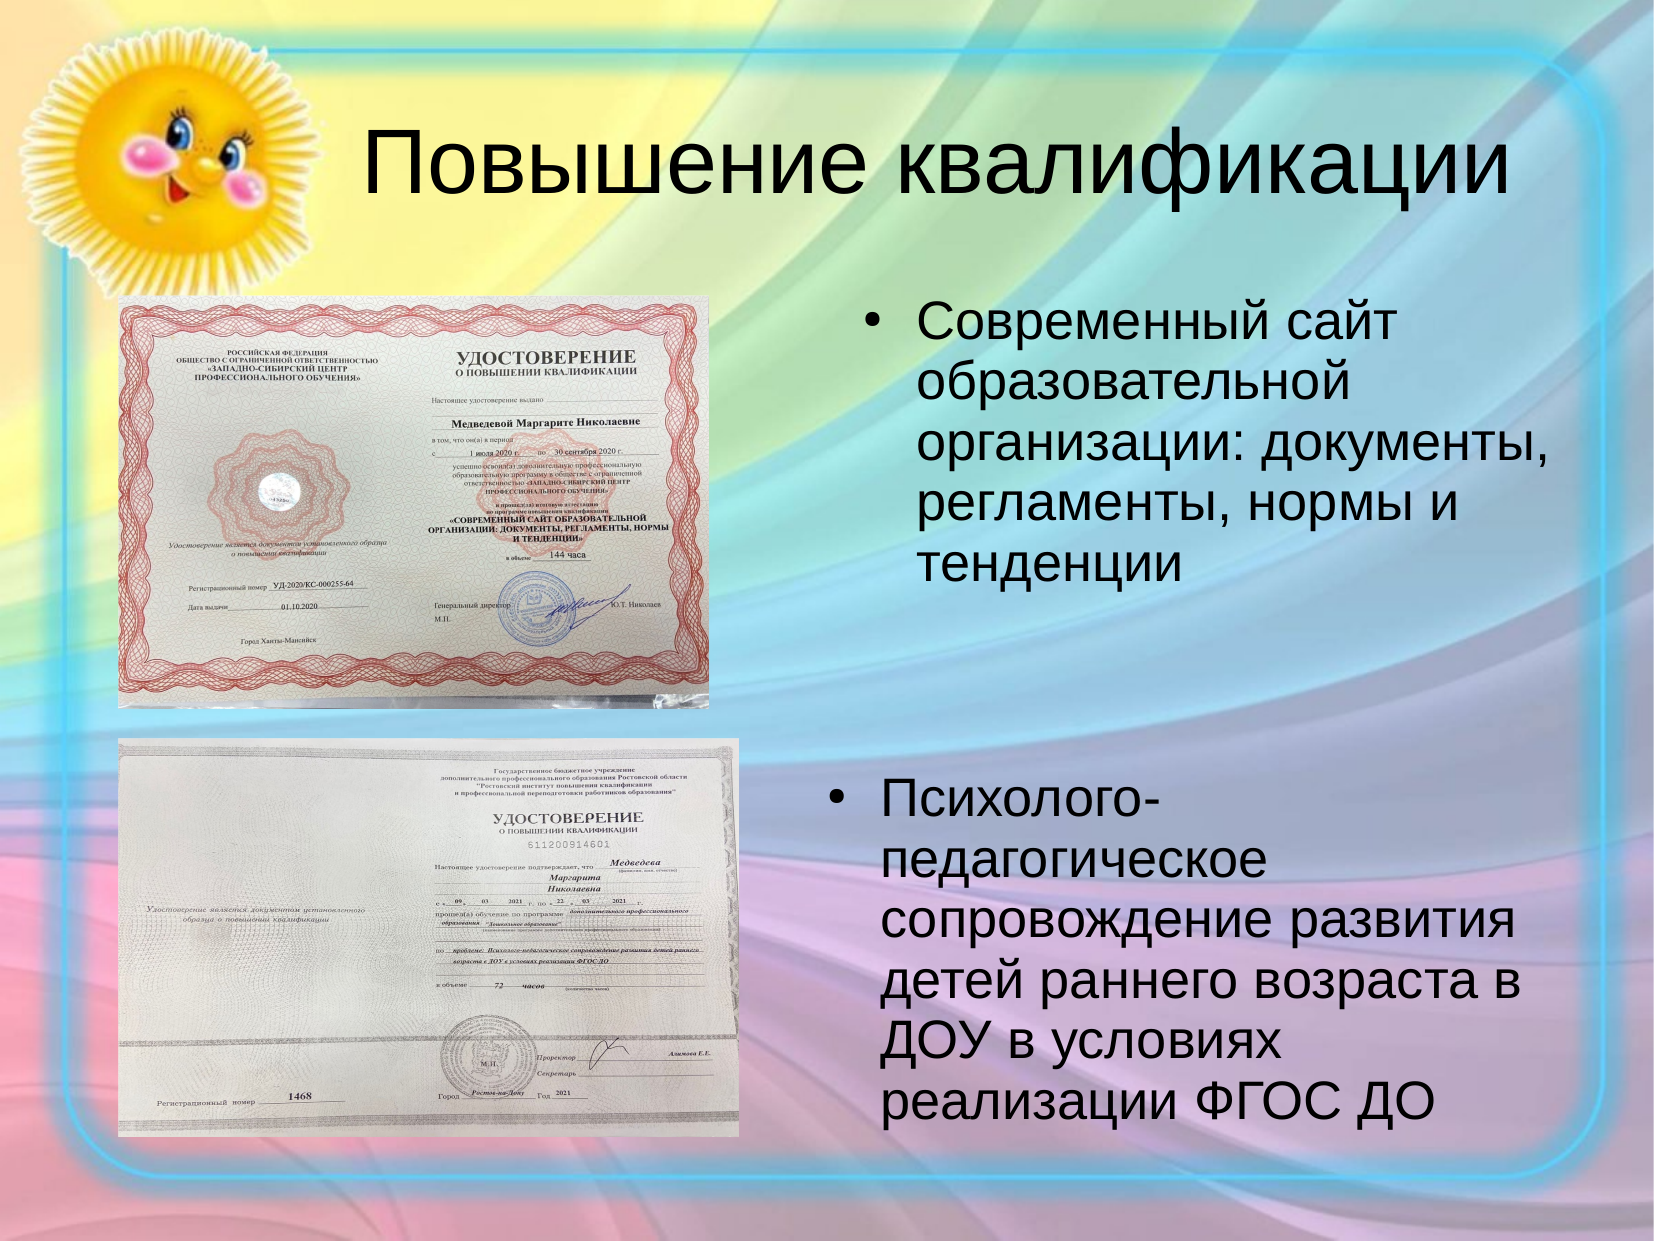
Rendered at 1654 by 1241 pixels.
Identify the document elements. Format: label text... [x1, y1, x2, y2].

picture [0, 0, 1654, 1241]
list Психолого-педагогическое сопровождение развития детей раннего возраста в ДОУ в условиях реализации ФГОС ДО [809, 767, 1536, 1159]
list Современный сайт образовательной организации: документы, регламенты, нормы и тенденции [845, 290, 1572, 681]
title Повышение квалификации [206, 58, 1654, 266]
